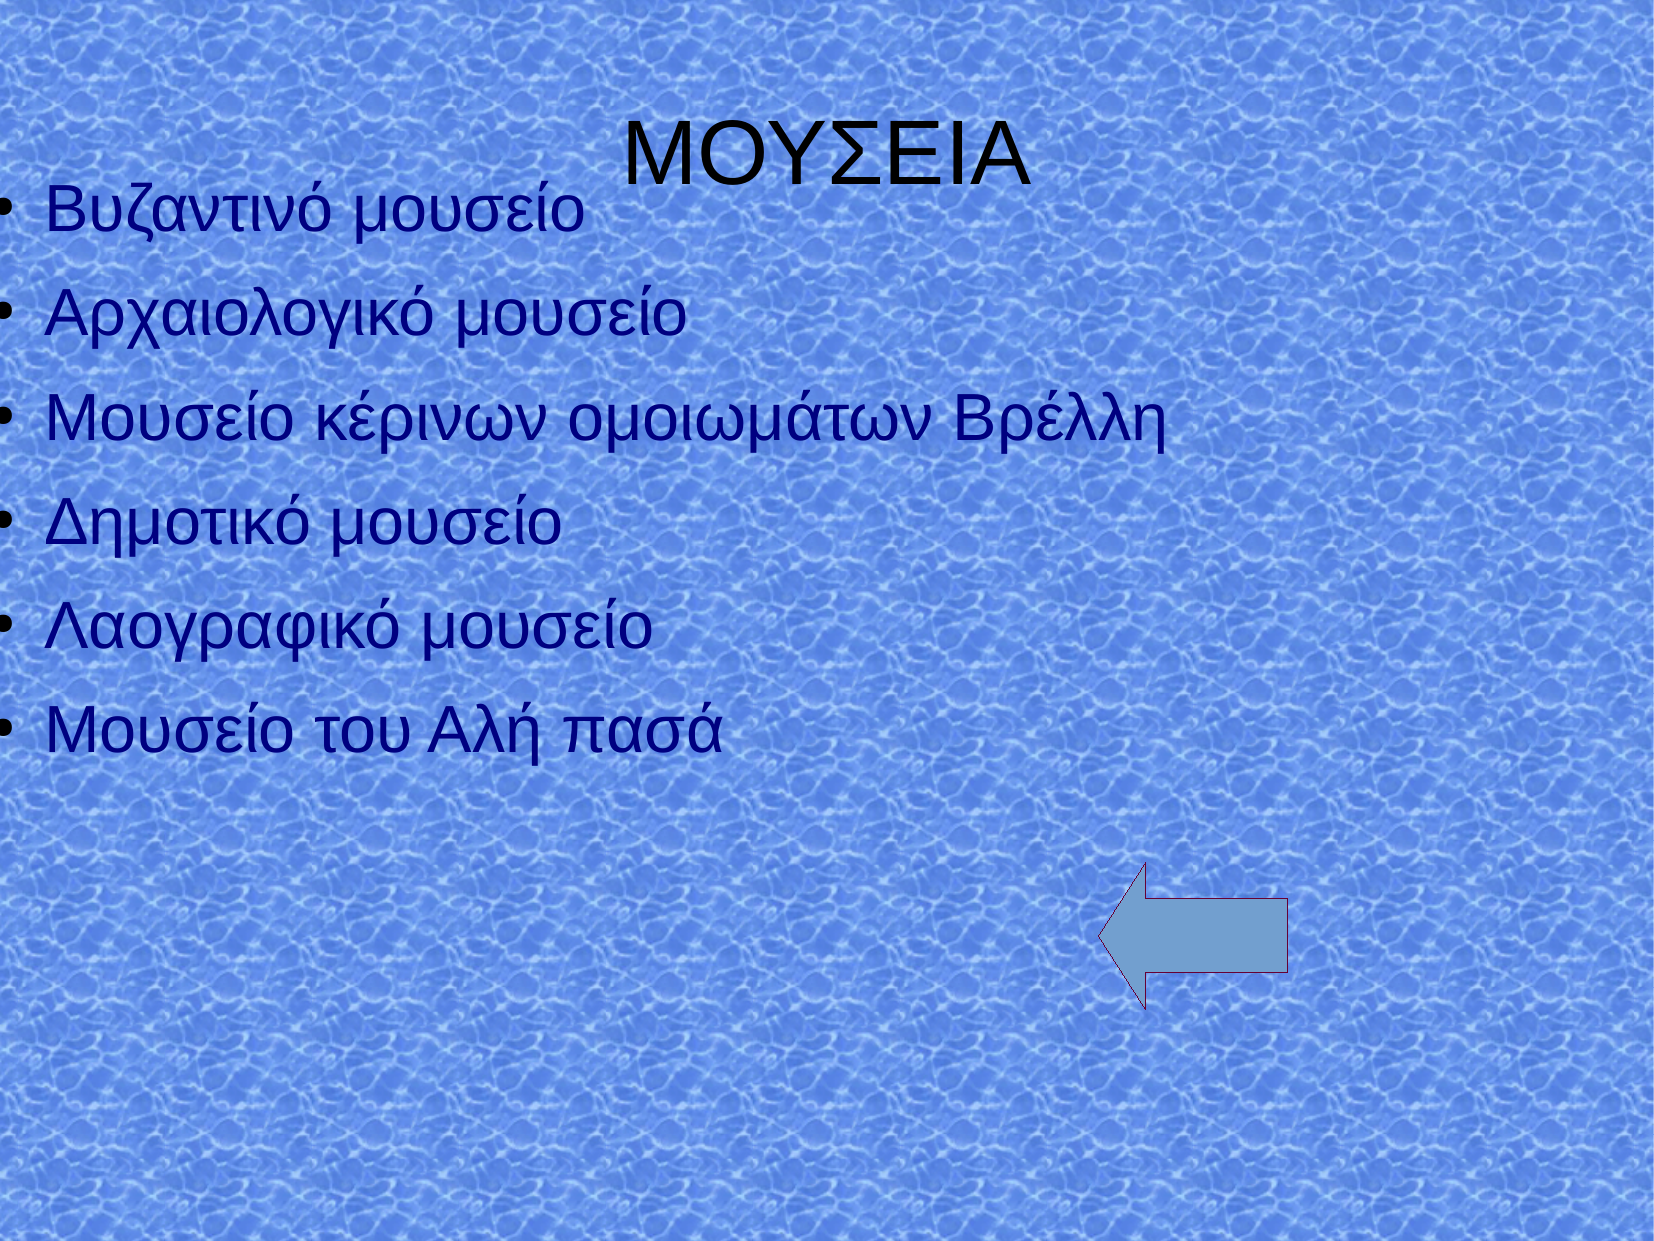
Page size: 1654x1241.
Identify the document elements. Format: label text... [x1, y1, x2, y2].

list Βυζαντινό μουσείο Αρχαιολογικό μουσείο Μουσείο κέρινων ομοιωμάτων Βρέλλη Δημοτικό μουσείο Λαογραφικό μουσείο Μουσείο του Αλή πασά [0, 171, 1462, 891]
picture [0, 0, 1654, 1241]
title ΜΟΥΣΕΙΑ [82, 49, 1571, 257]
text_box [1098, 862, 1288, 1010]
